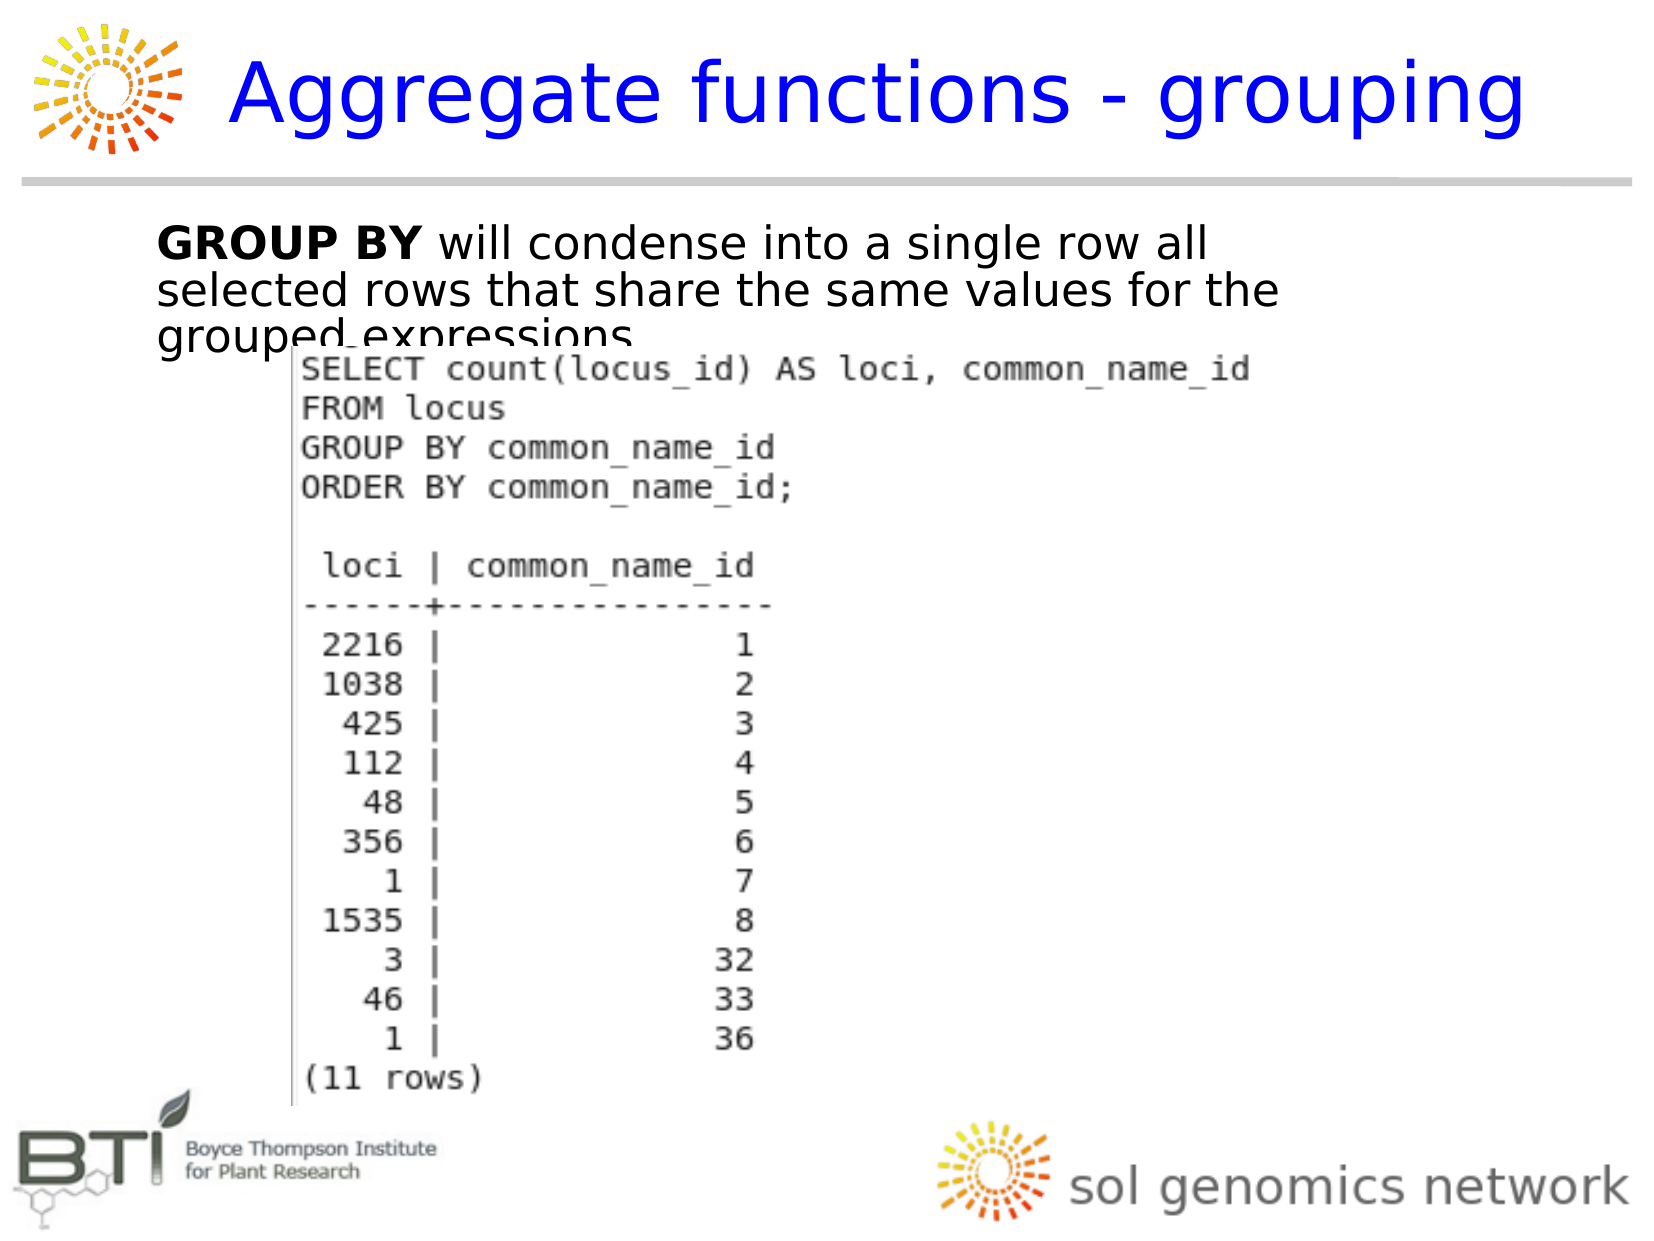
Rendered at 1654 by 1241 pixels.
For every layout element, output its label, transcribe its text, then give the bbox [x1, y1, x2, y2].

text_box GROUP BY will condense into a single row all selected rows that share the same values for the grouped expressions [141, 215, 1426, 330]
picture [8, 346, 1267, 1234]
picture [921, 1116, 1642, 1229]
text_box Aggregate functions - grouping [228, 46, 1623, 159]
picture [32, 22, 184, 156]
